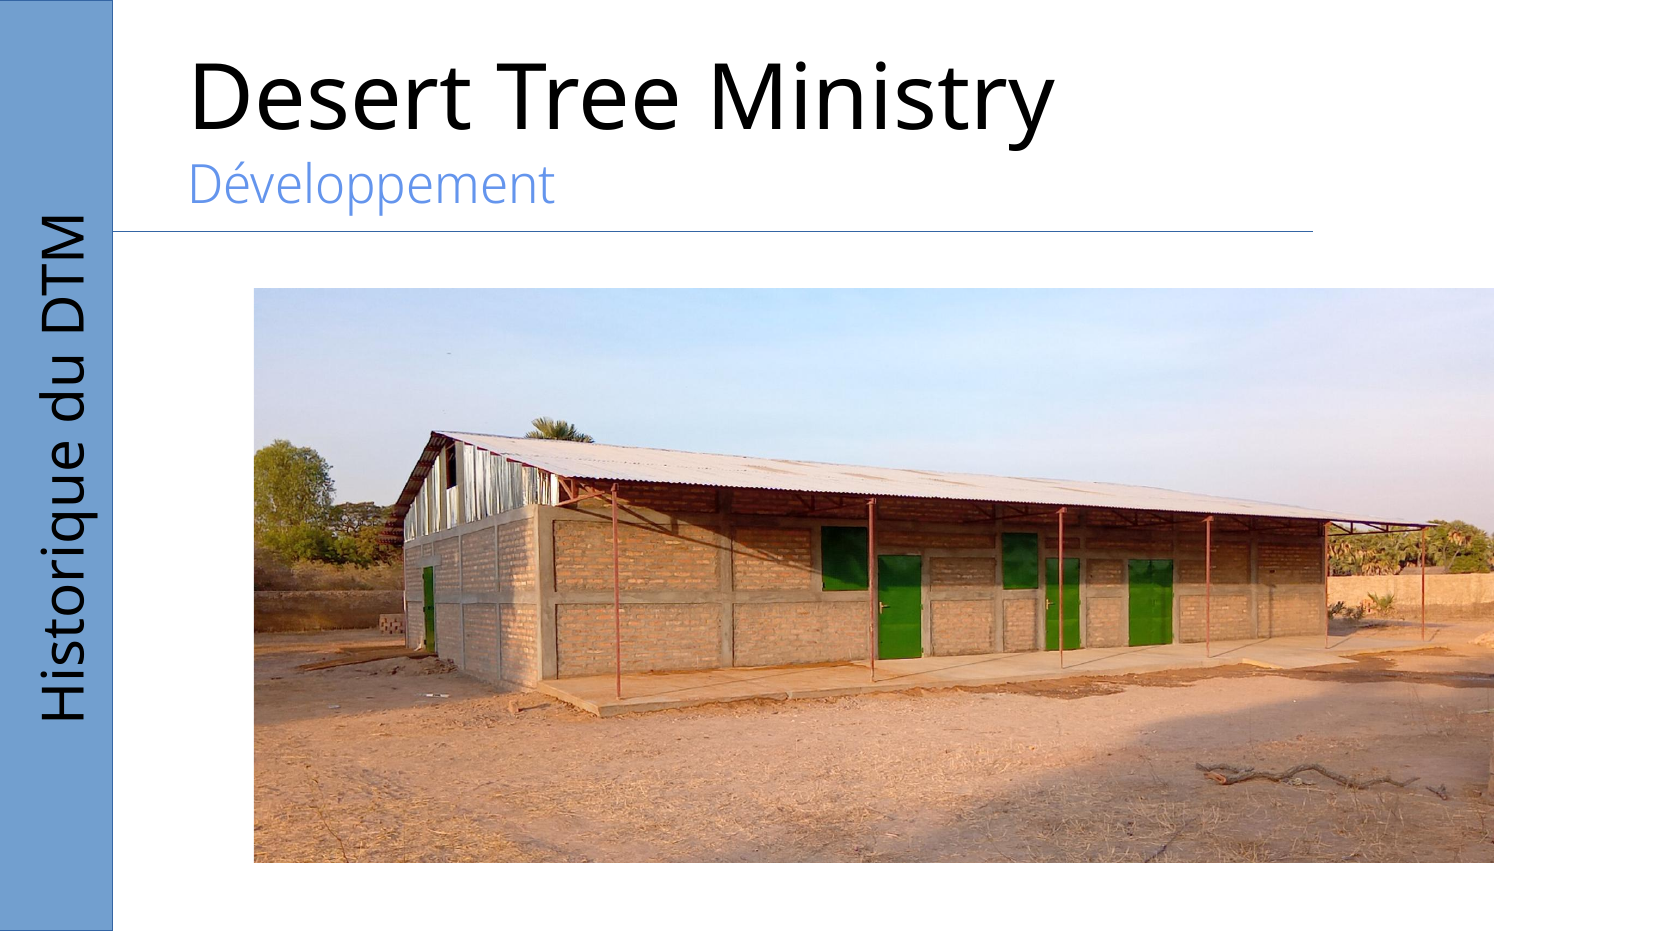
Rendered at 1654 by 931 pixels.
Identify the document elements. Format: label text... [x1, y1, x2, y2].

title Développement [187, 125, 1571, 239]
title Desert Tree Ministry [187, 33, 1571, 125]
picture [253, 288, 1494, 863]
text_box Historique du DTM [13, 37, 105, 901]
text_box [0, 0, 113, 931]
